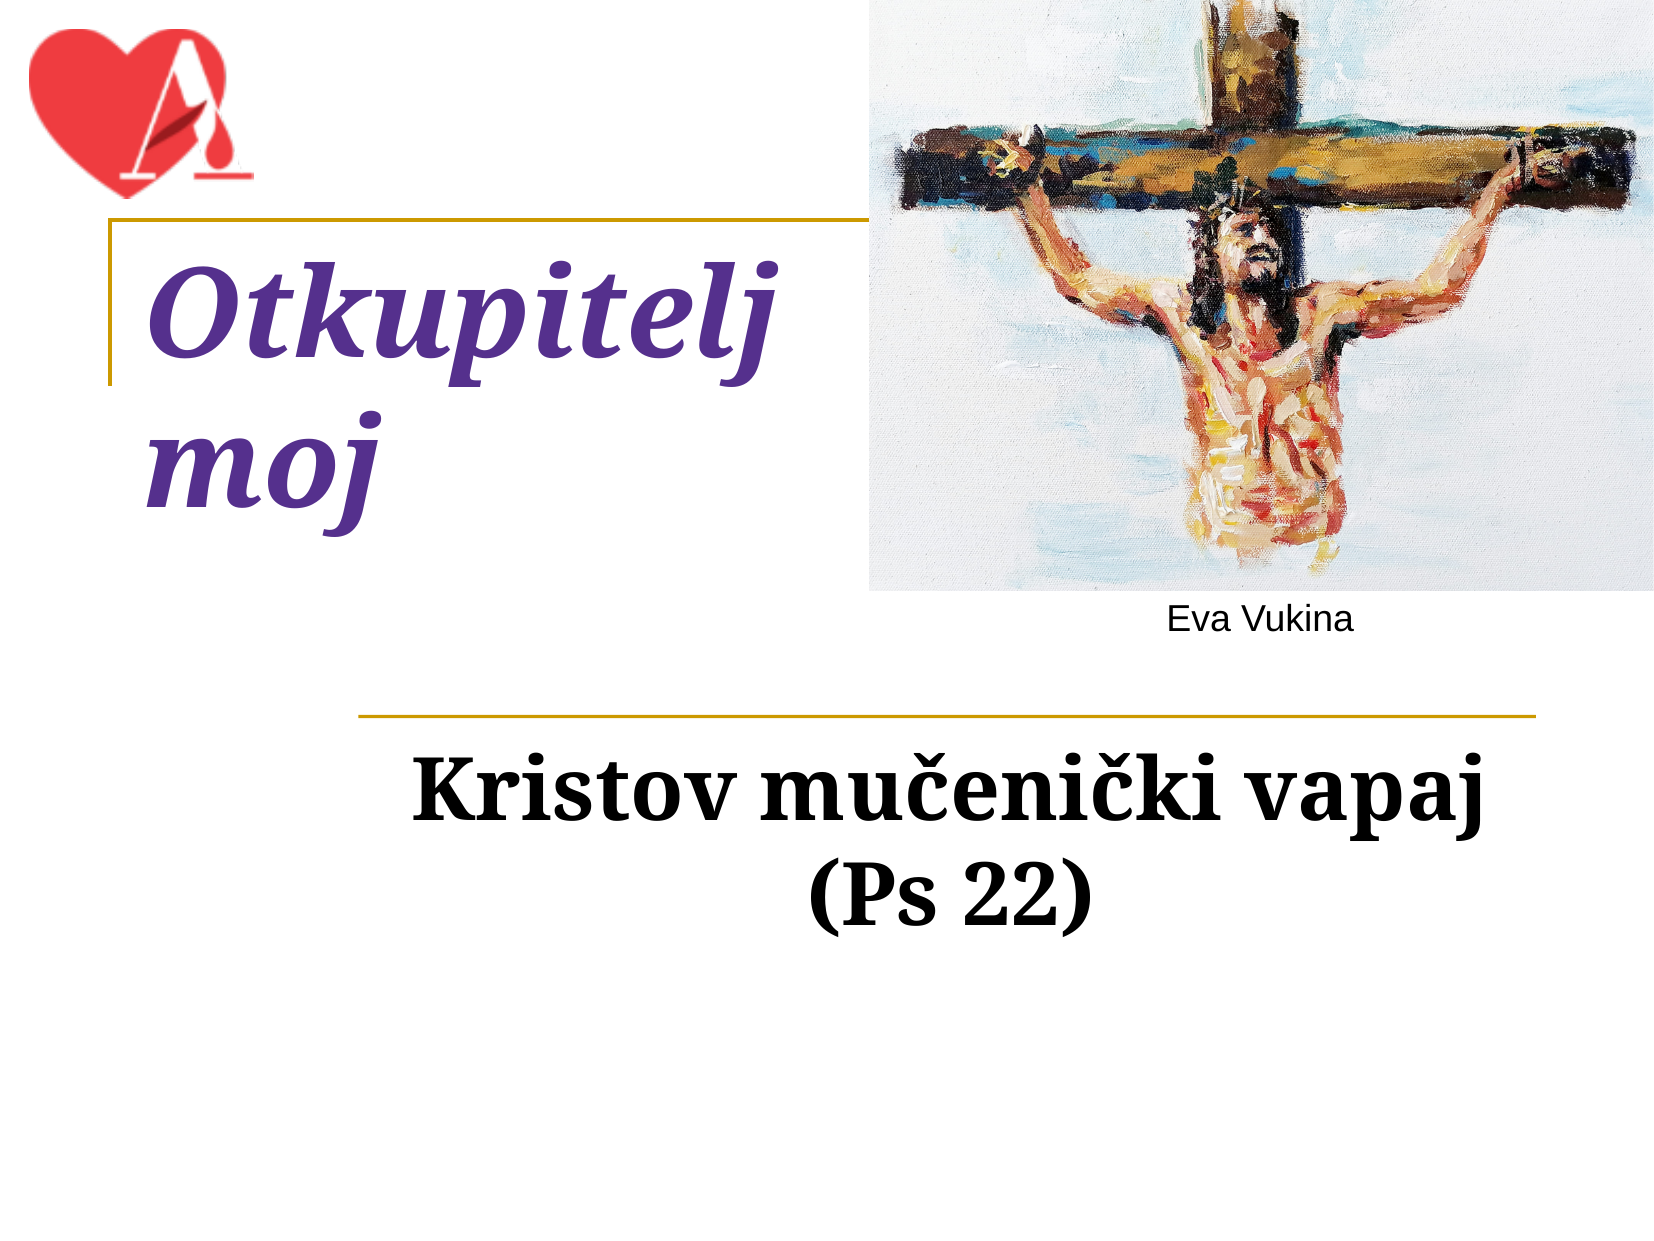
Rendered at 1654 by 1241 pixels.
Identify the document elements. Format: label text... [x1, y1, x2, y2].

picture [29, 29, 254, 199]
title Otkupitelj moj [127, 224, 857, 691]
subtitle Kristov mučenički vapaj (Ps 22) [277, 725, 1625, 1063]
text_box Eva Vukina [1151, 590, 1447, 680]
picture [869, 0, 1654, 591]
